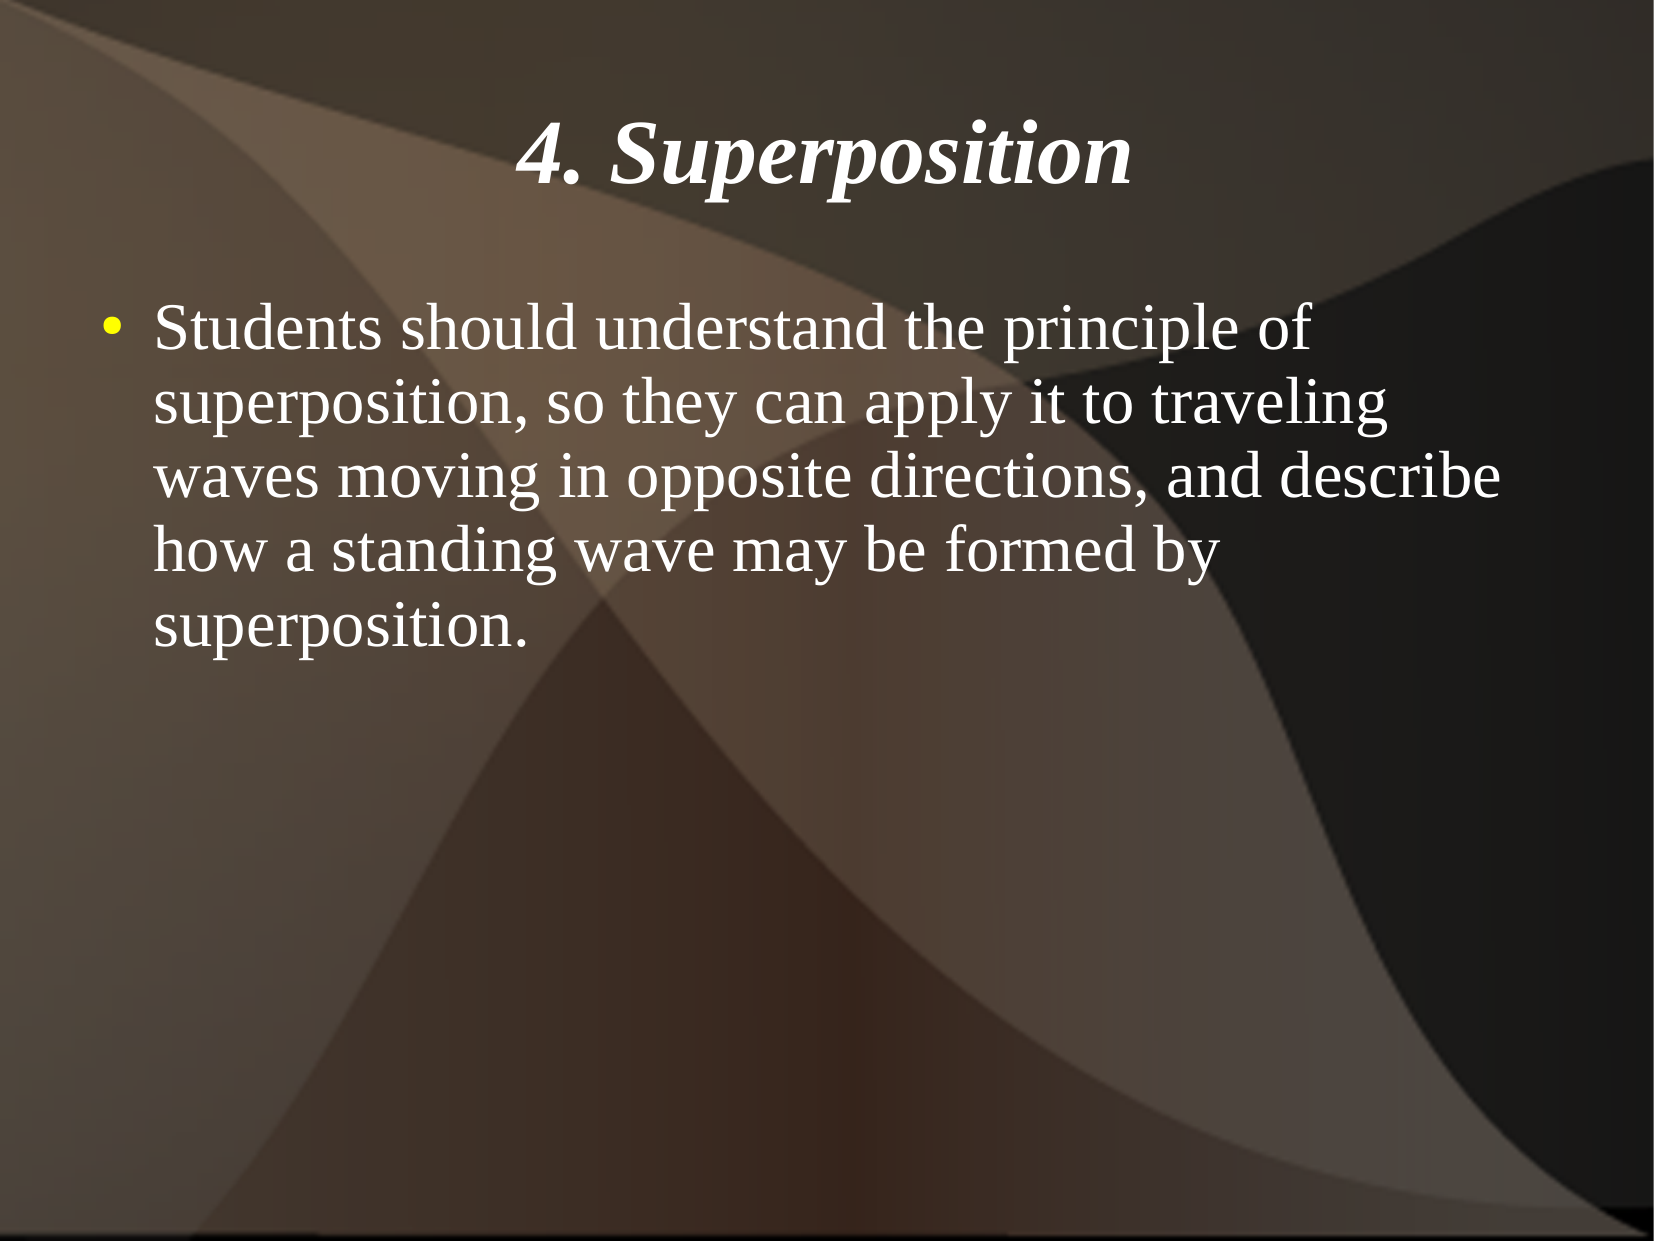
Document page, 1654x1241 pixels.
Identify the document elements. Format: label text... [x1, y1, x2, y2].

title 4. Superposition [82, 49, 1571, 257]
picture [0, 0, 1654, 1241]
list Students should understand the principle of superposition, so they can apply it to traveling waves moving in opposite directions, and describe how a standing wave may be formed by superposition. [82, 290, 1571, 1094]
